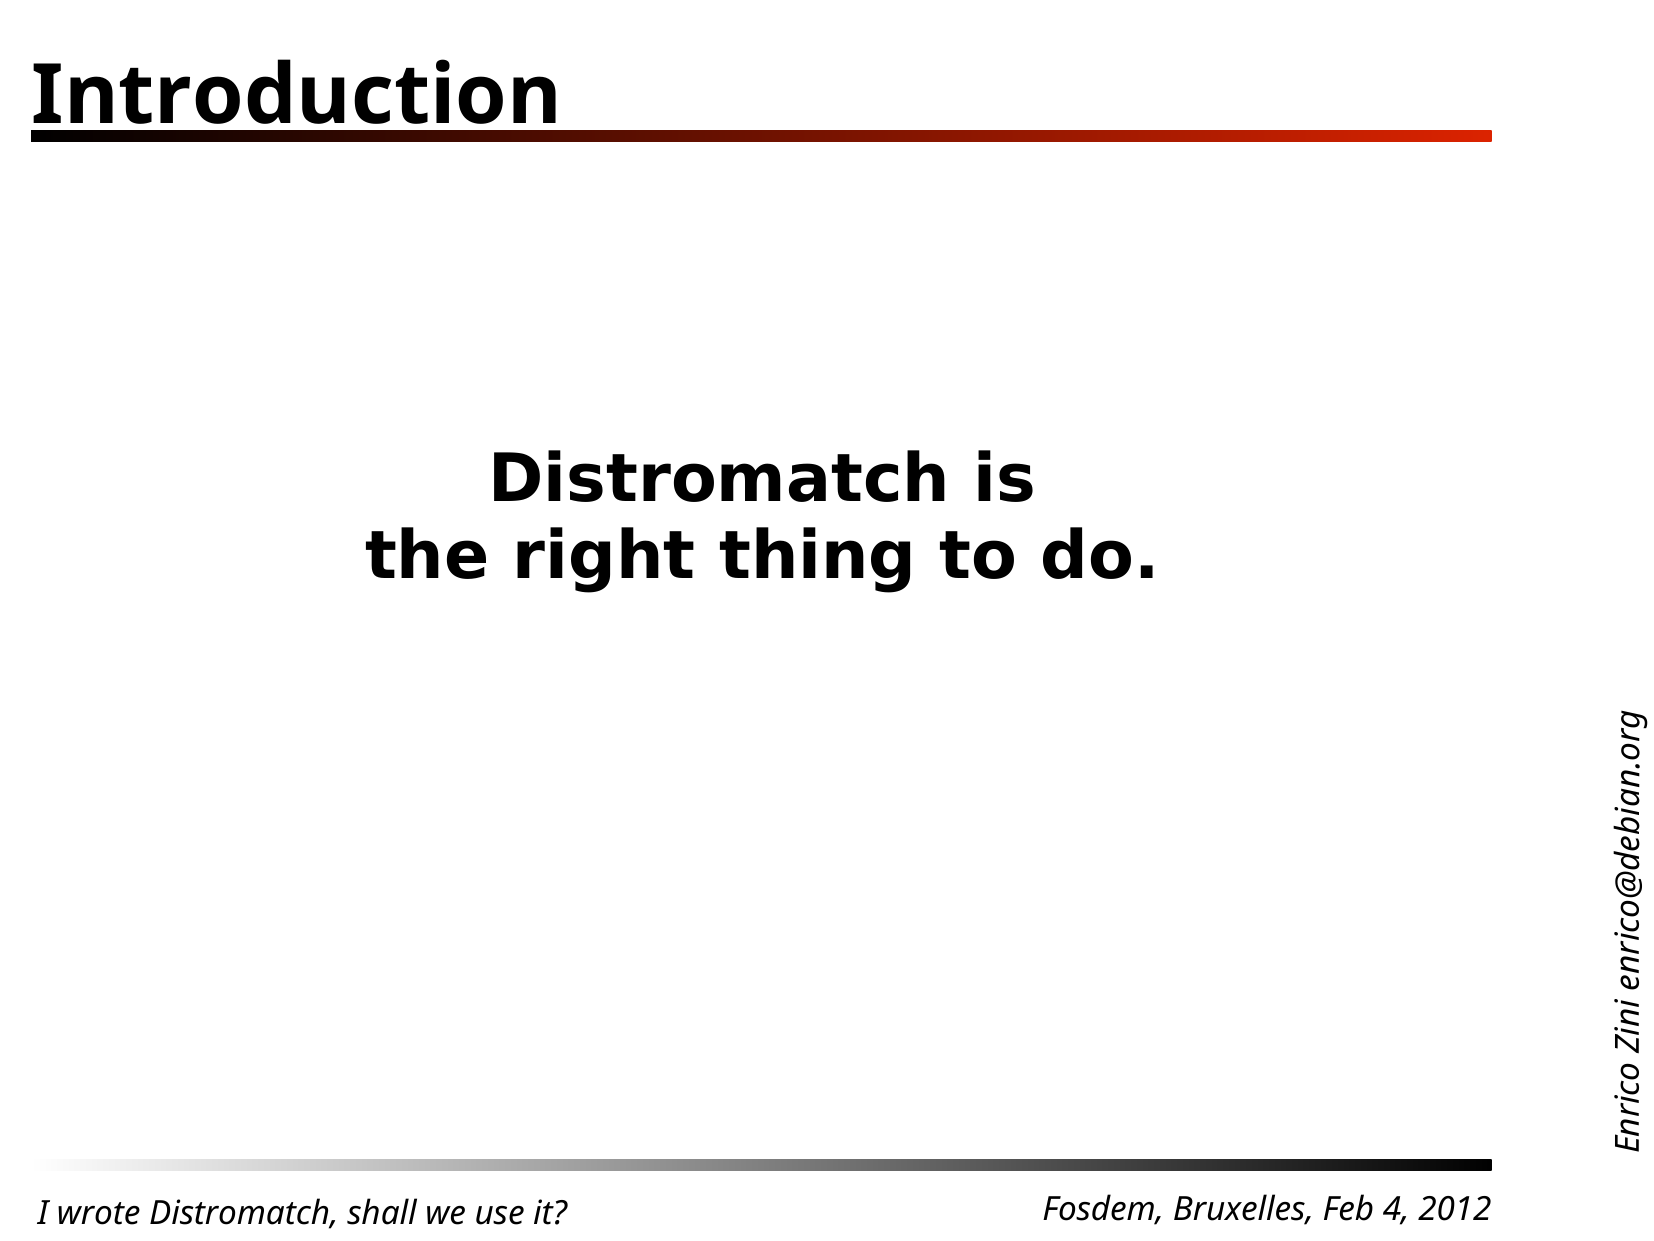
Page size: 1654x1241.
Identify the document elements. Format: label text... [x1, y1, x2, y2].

text_box Introduction [31, 34, 1438, 168]
text_box Distromatch is the right thing to do. [30, 439, 1495, 595]
